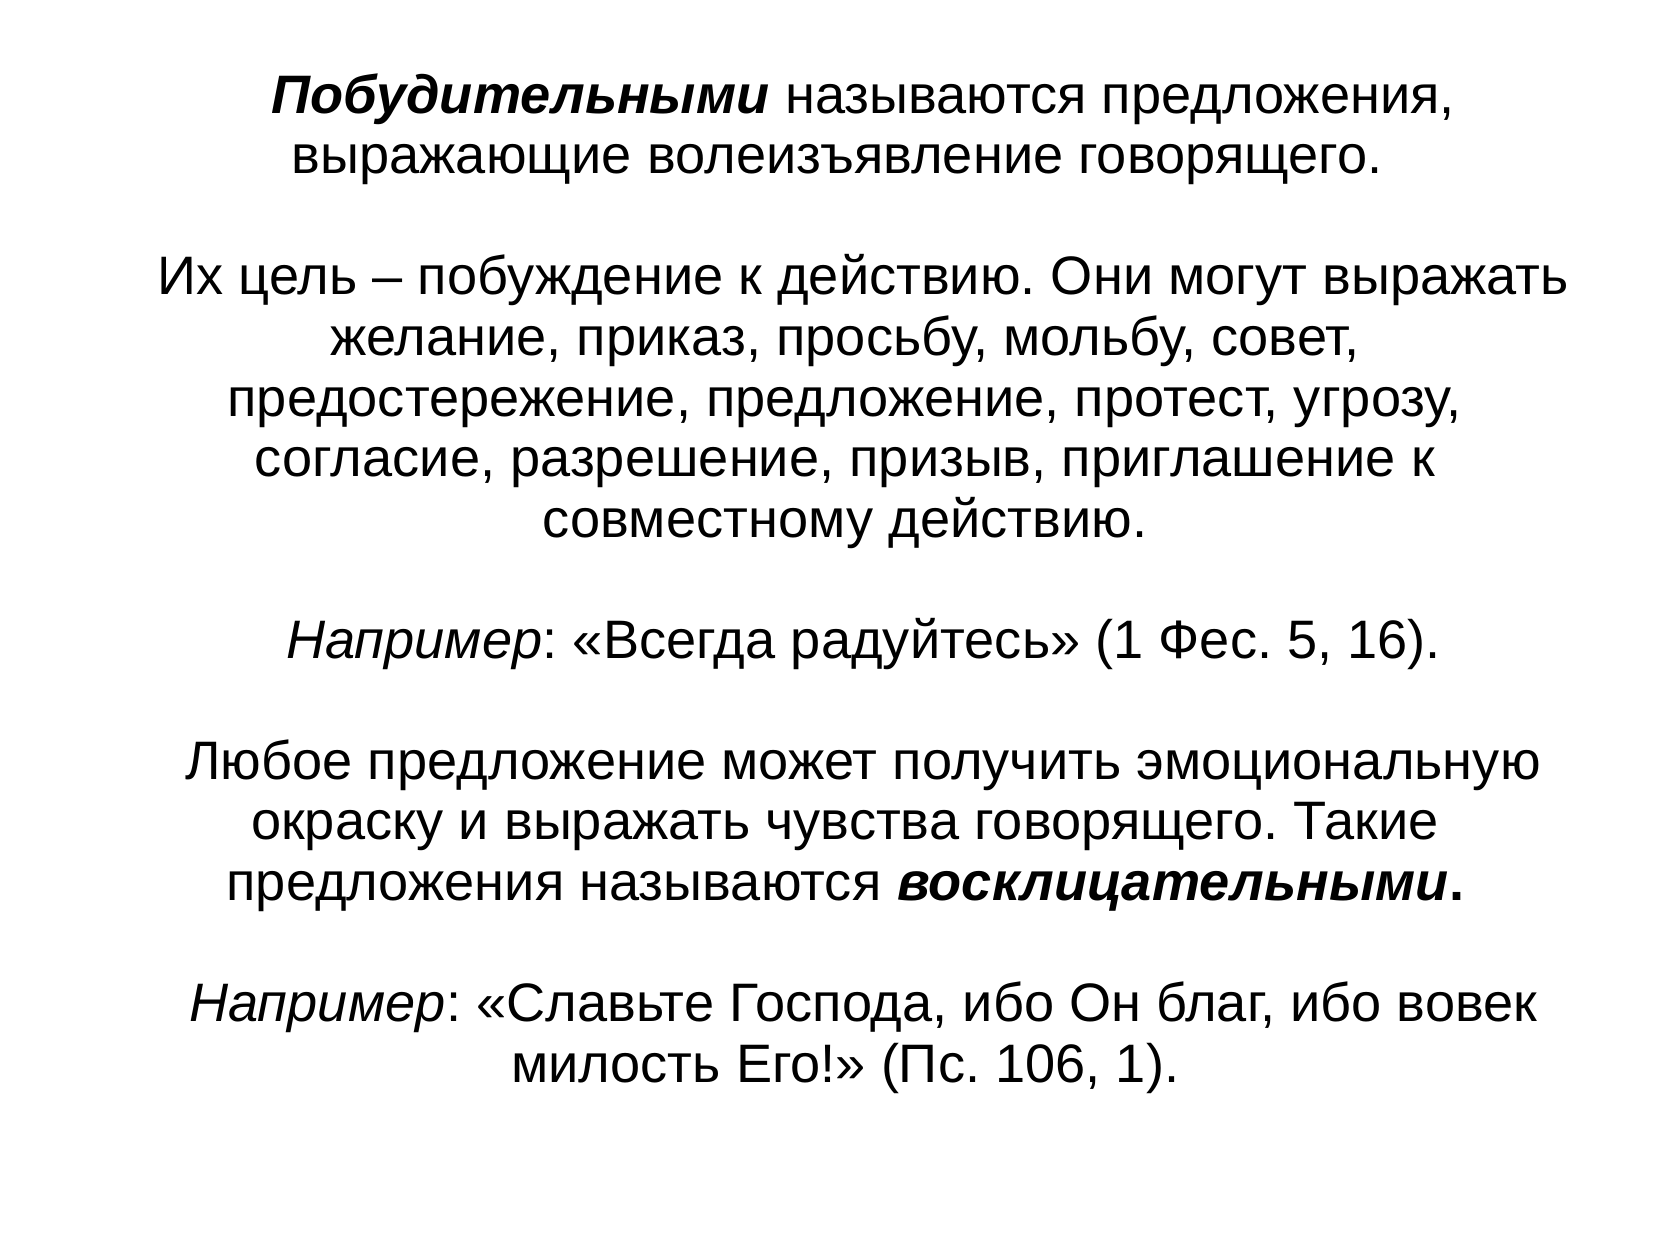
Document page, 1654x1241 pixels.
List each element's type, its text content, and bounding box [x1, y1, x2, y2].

subtitle Побудительными называются предложения, выражающие волеизъявление говорящего. Их цель – побуждение к действию. Они могут выражать желание, приказ, просьбу, мольбу, совет, предостережение, предложение, протест, угрозу, согласие, разрешение, призыв, приглашение к совместному действию. Например: «Всегда радуйтесь» (1 Фес. 5, 16). Любое предложение может получить эмоциональную окраску и выражать чувства говорящего. Такие предложения называются восклицательными. Например: «Славьте Господа, ибо Он благ, ибо вовек милость Его!» (Пс. 106, 1). [82, 49, 1571, 1109]
